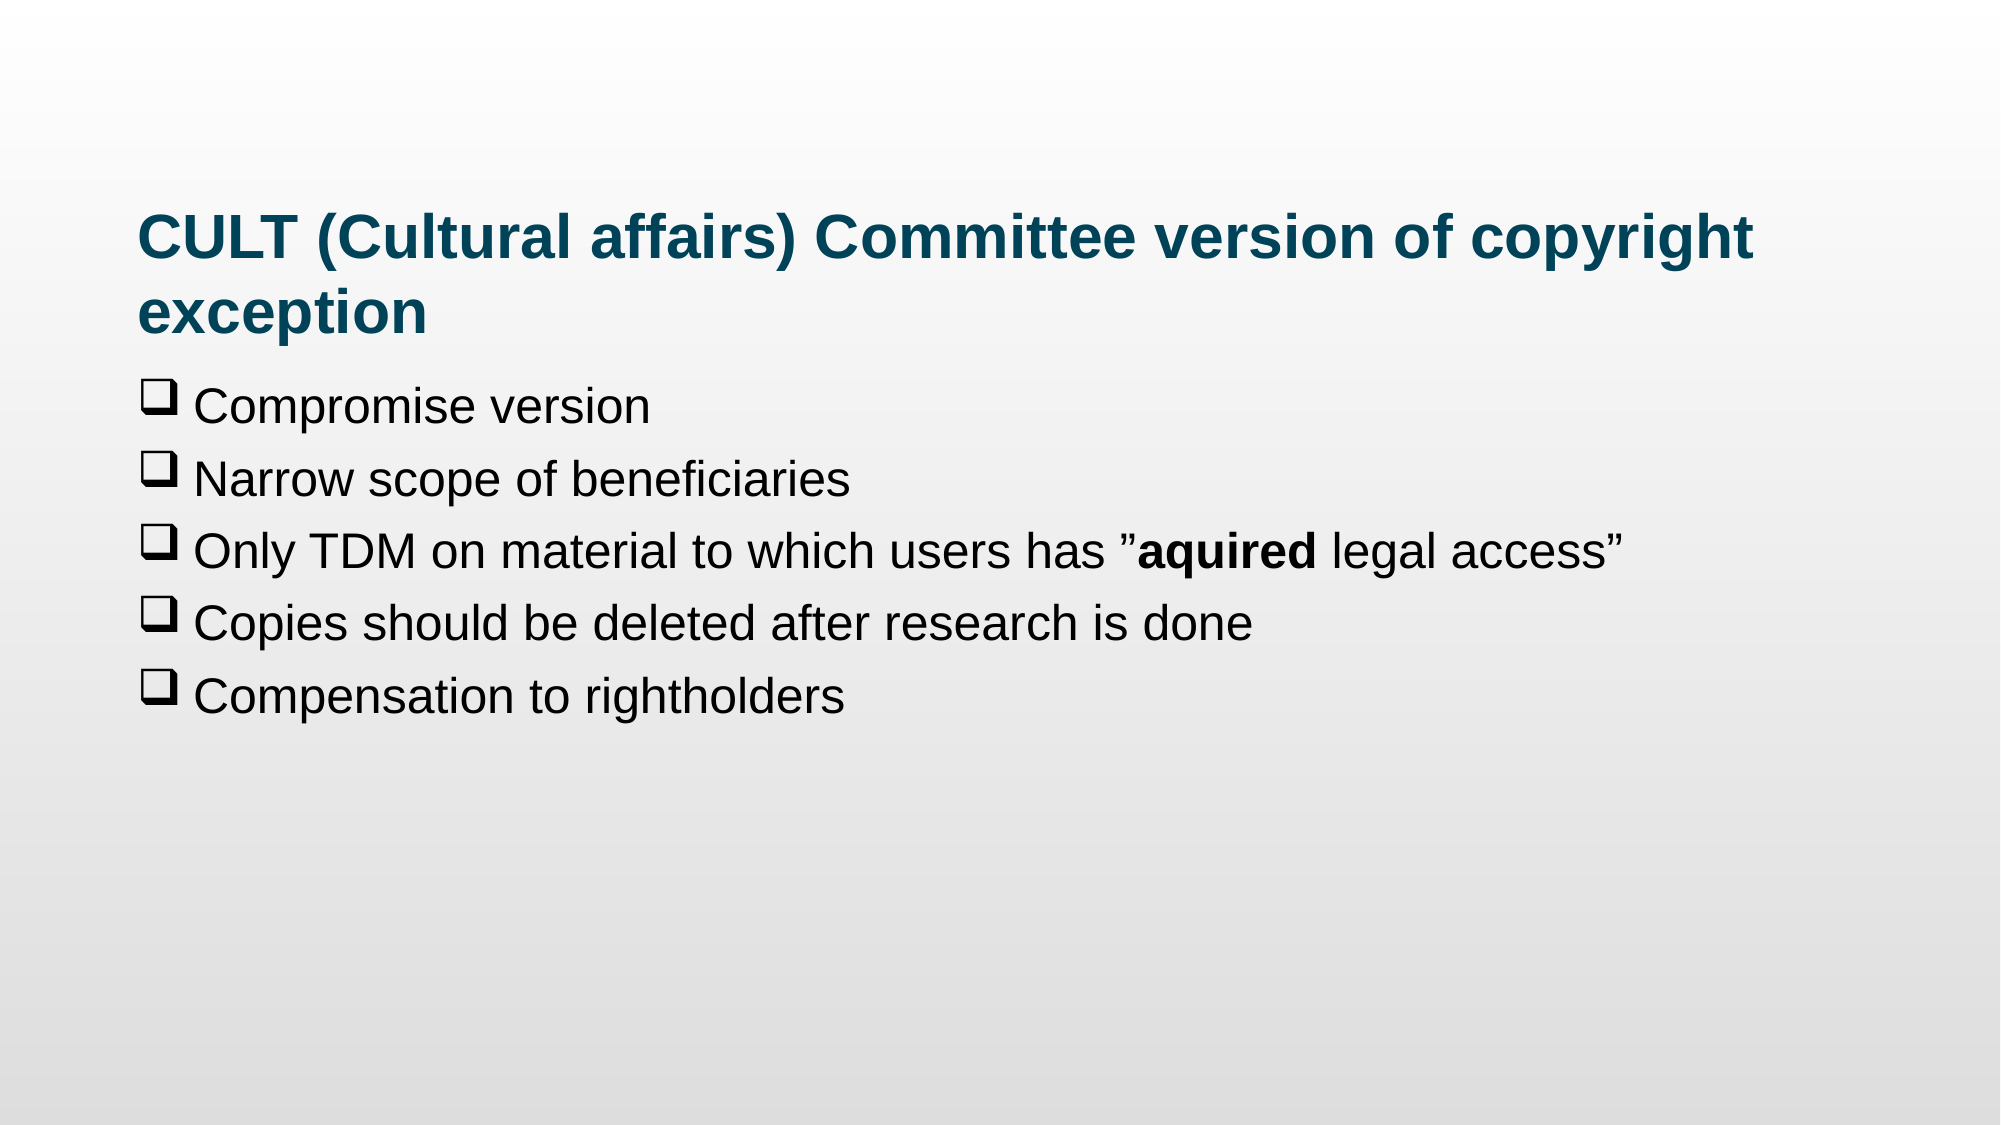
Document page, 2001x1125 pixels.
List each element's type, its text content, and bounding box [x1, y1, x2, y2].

text_box Compromise version Narrow scope of beneficiaries Only TDM on material to which users has ”aquired legal access” Copies should be deleted after research is done Compensation to rightholders [122, 365, 1949, 910]
text_box CULT (Cultural affairs) Committee version of copyright exception [122, 188, 1949, 319]
